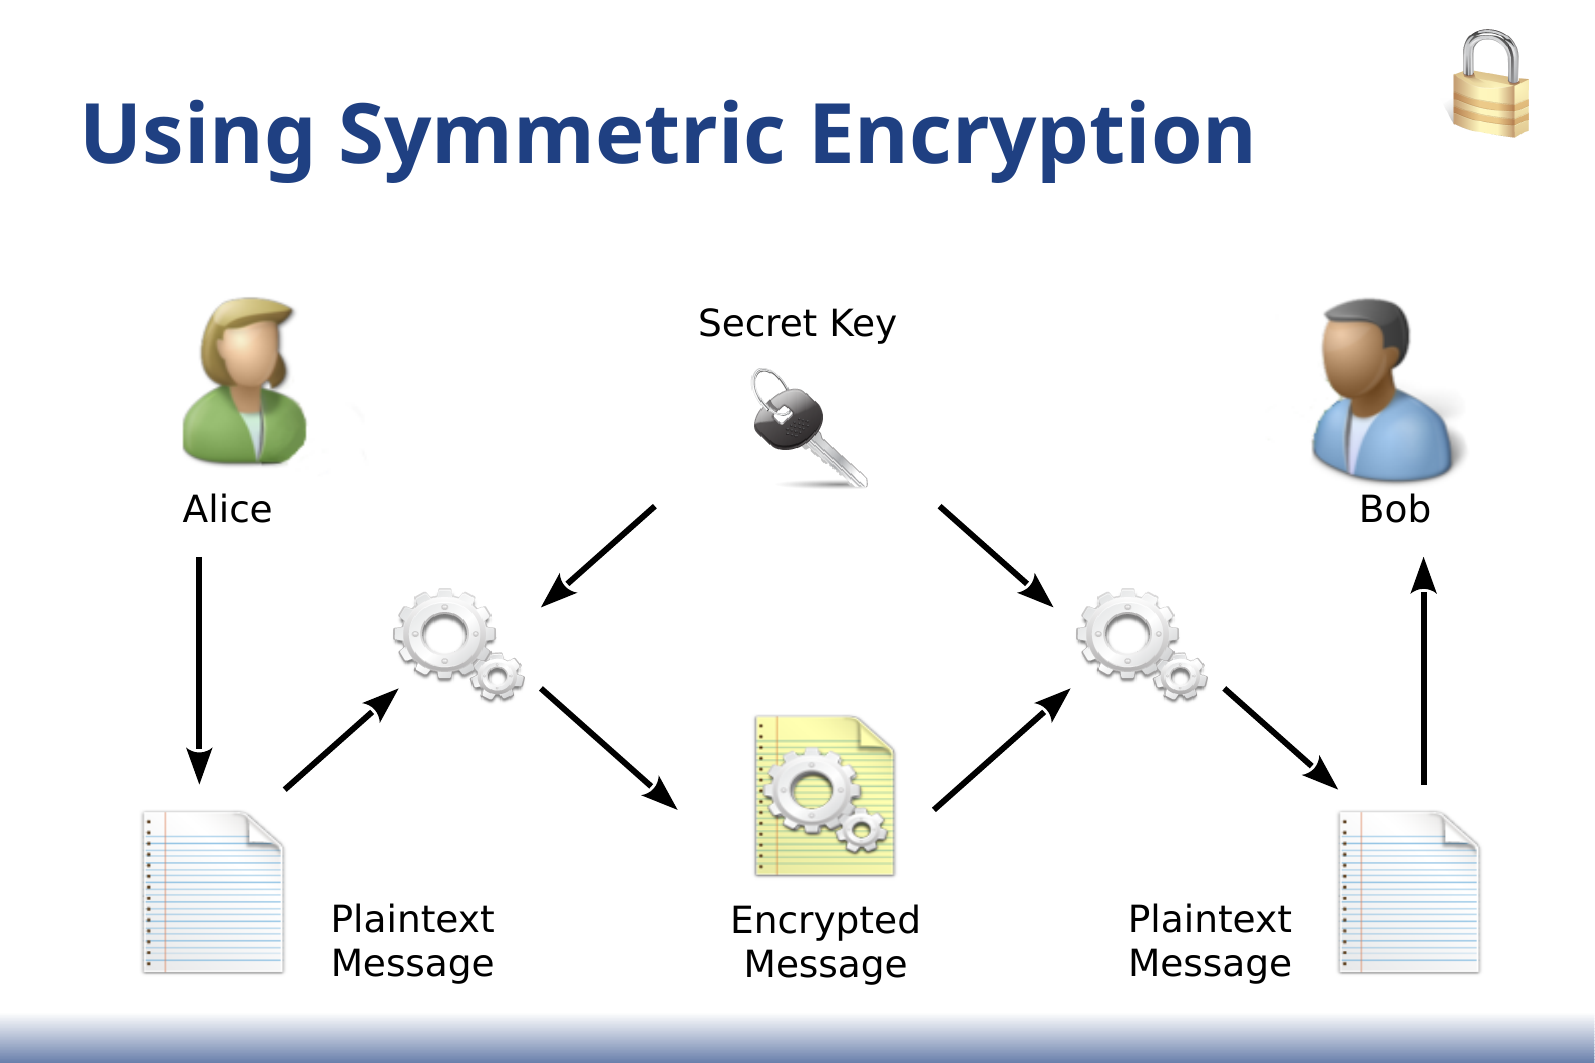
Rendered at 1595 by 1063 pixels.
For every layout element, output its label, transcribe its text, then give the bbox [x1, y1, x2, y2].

picture [725, 708, 926, 886]
text_box Bob [1309, 480, 1481, 540]
picture [113, 804, 314, 982]
text_box Plaintext Message [1110, 890, 1310, 993]
text_box Secret Key [669, 294, 926, 353]
picture [1309, 804, 1510, 982]
picture [735, 364, 879, 491]
picture [387, 582, 530, 709]
picture [113, 278, 371, 507]
text_box Encrypted Message [711, 891, 940, 994]
text_box Plaintext Message [313, 890, 513, 993]
picture [1070, 582, 1213, 709]
picture [1423, 25, 1555, 142]
picture [1252, 278, 1510, 507]
title Using Symmetric Encryption [79, 42, 1515, 220]
text_box Alice [142, 480, 314, 540]
